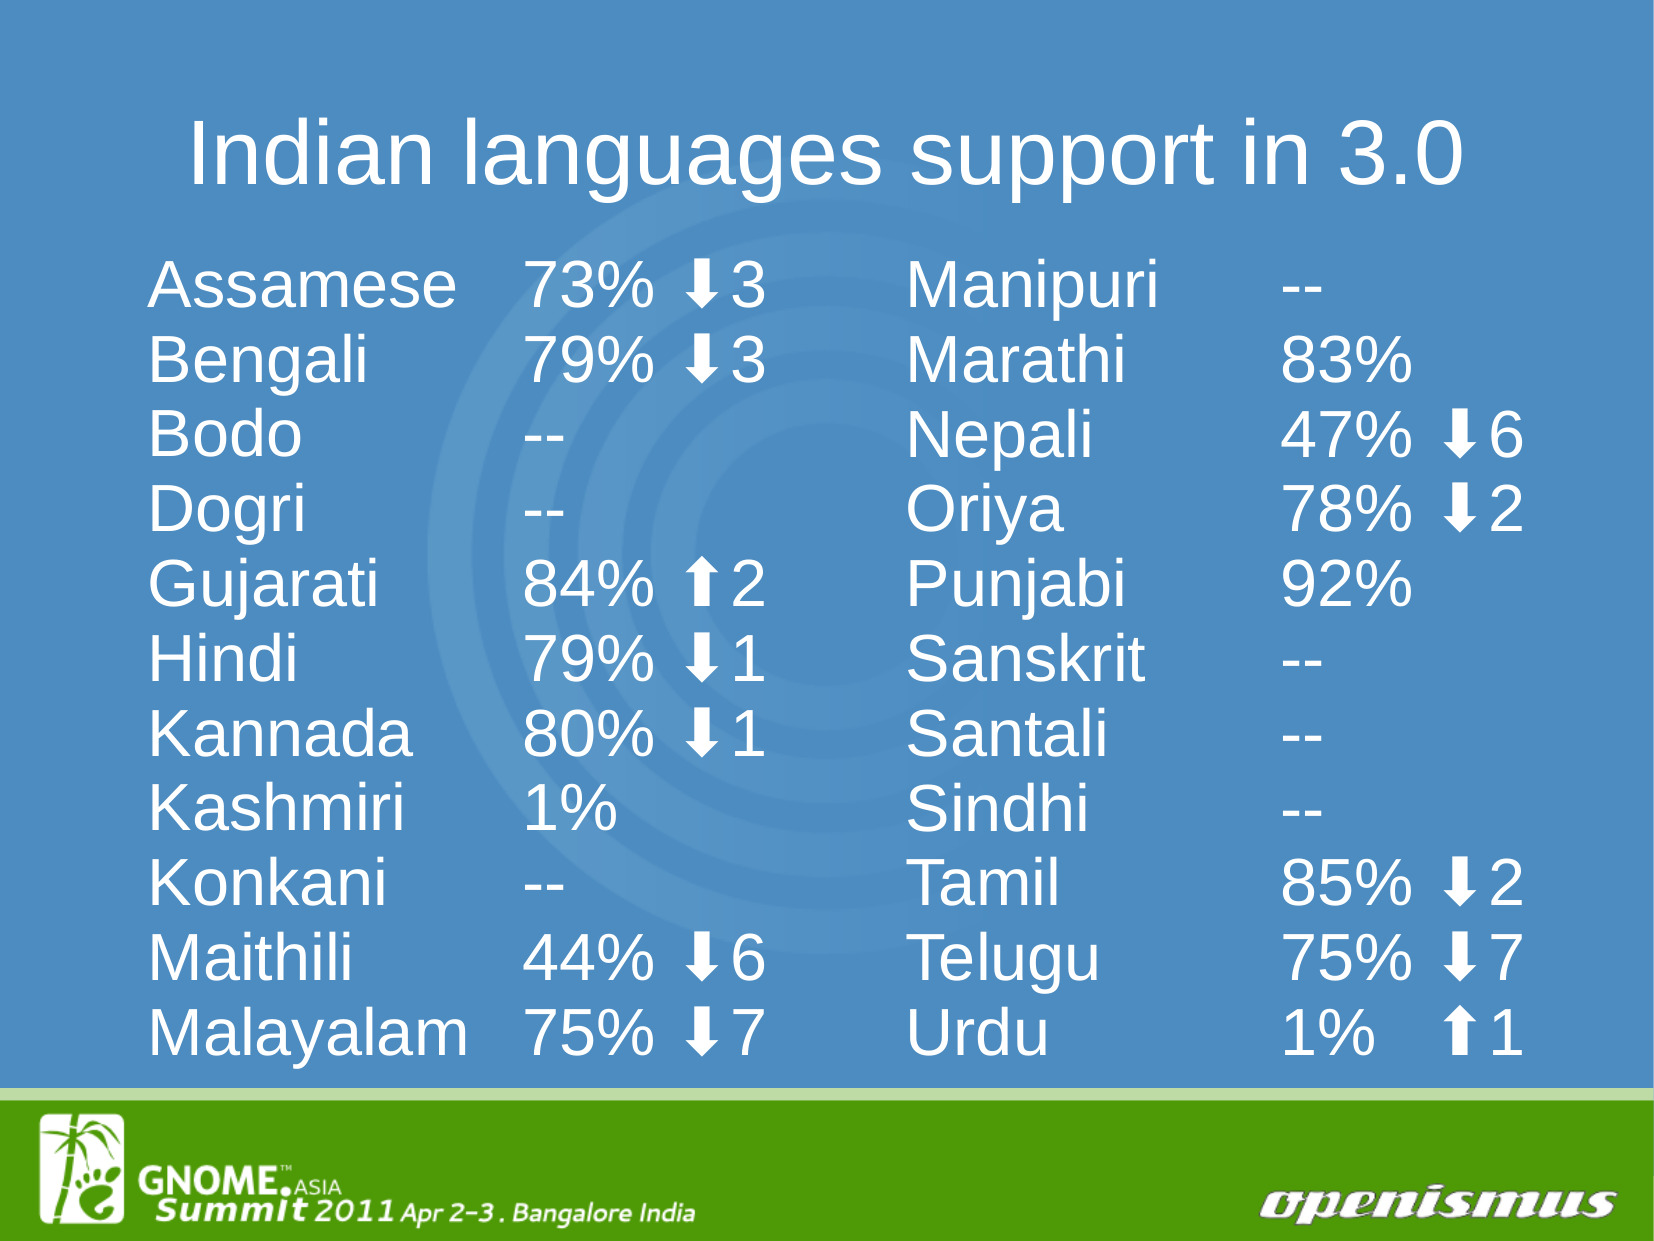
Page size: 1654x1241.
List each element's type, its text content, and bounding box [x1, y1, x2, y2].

text_box Manipuri -- Marathi 83% Nepali 47% ⬇6 Oriya 78% ⬇2 Punjabi 92% Sanskrit -- Santali -- Sindhi -- Tamil 85% ⬇2 Telugu 75% ⬇7 Urdu 1% ⬆1 [905, 227, 1648, 1090]
title Indian languages support in 3.0 [82, 49, 1571, 257]
picture [0, 0, 1654, 1241]
subtitle Assamese 73% ⬇3 Bengali 79% ⬇3 Bodo -- Dogri -- Gujarati 84% ⬆2 Hindi 79% ⬇1 Kannada 80% ⬇1 Kashmiri 1% Konkani -- Maithili 44% ⬇6 Malayalam 75% ⬇7 [147, 246, 890, 1070]
